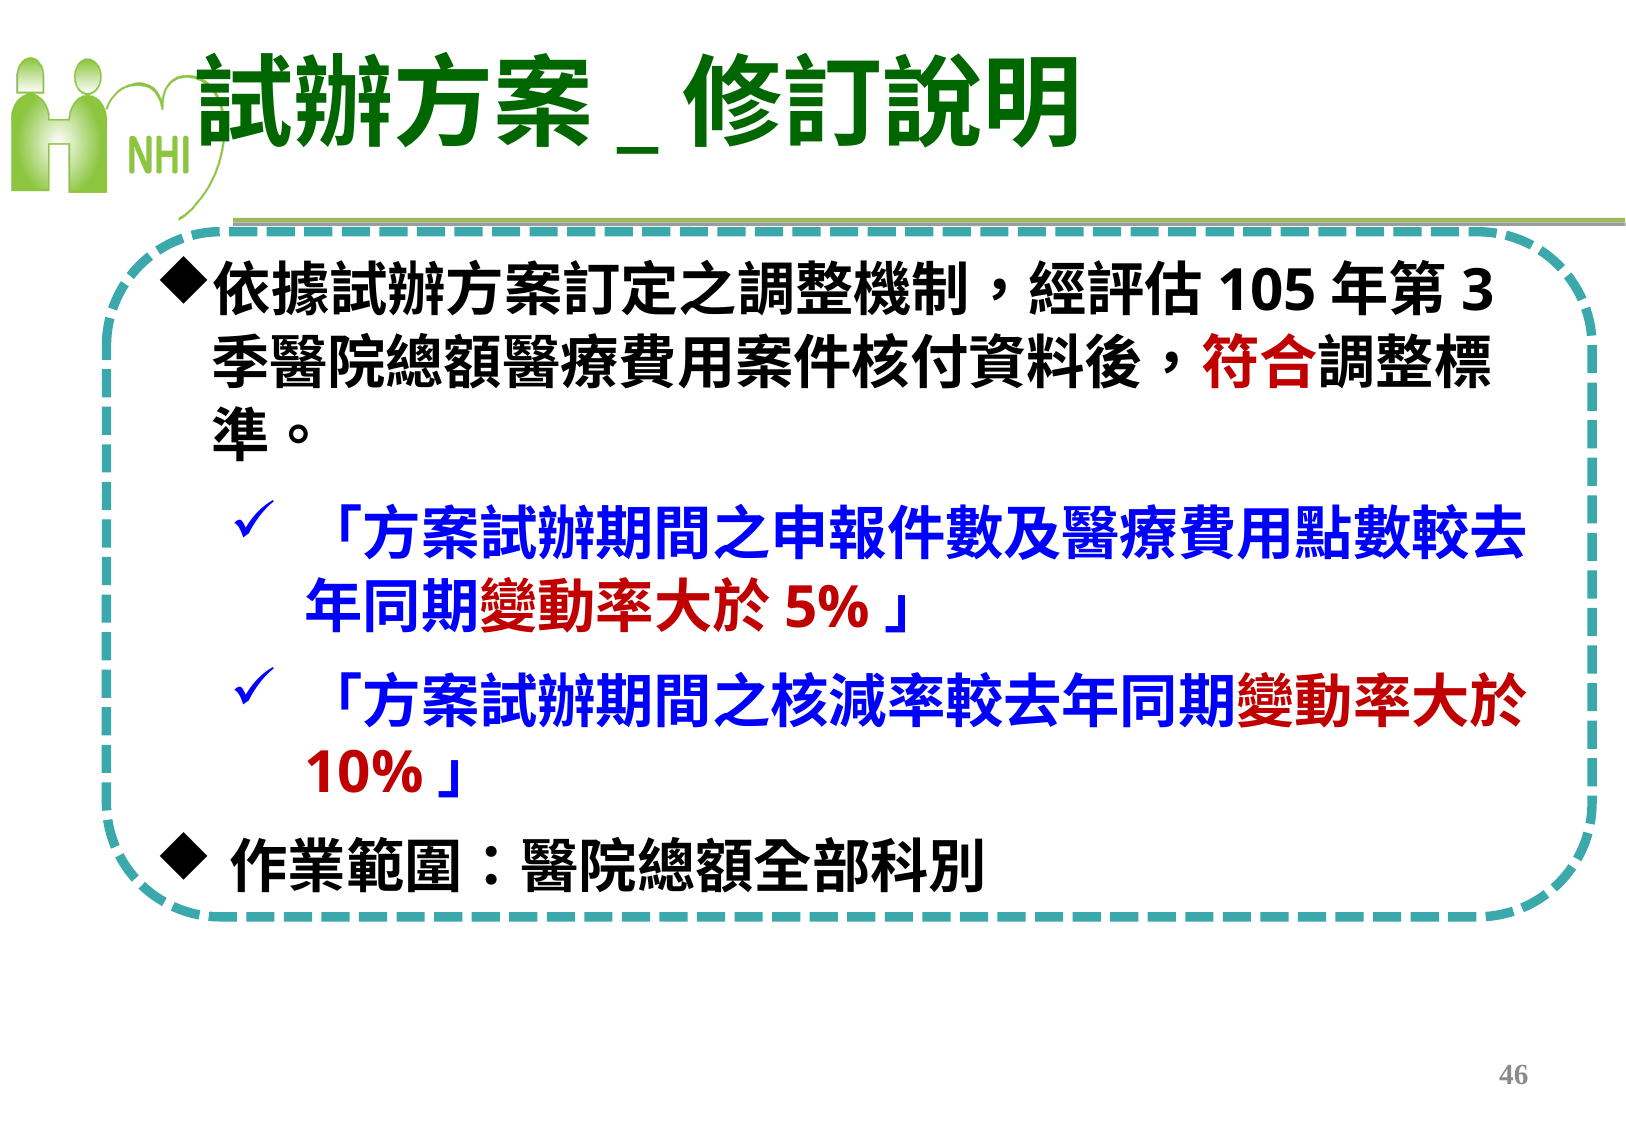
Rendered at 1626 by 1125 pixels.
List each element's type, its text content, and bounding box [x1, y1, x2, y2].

slide_number <編號> [1164, 1042, 1544, 1103]
text_box 試辦方案_修訂說明 [162, 31, 1564, 219]
picture [0, 42, 233, 233]
text_box 依據試辦方案訂定之調整機制，經評估105年第3季醫院總額醫療費用案件核付資料後，符合調整標準。 「方案試辦期間之申報件數及醫療費用點數較去年同期變動率大於5%」 「方案試辦期間之核減率較去年同期變動率大於10%」 作業範圍：醫院總額全部科別 [106, 231, 1593, 917]
